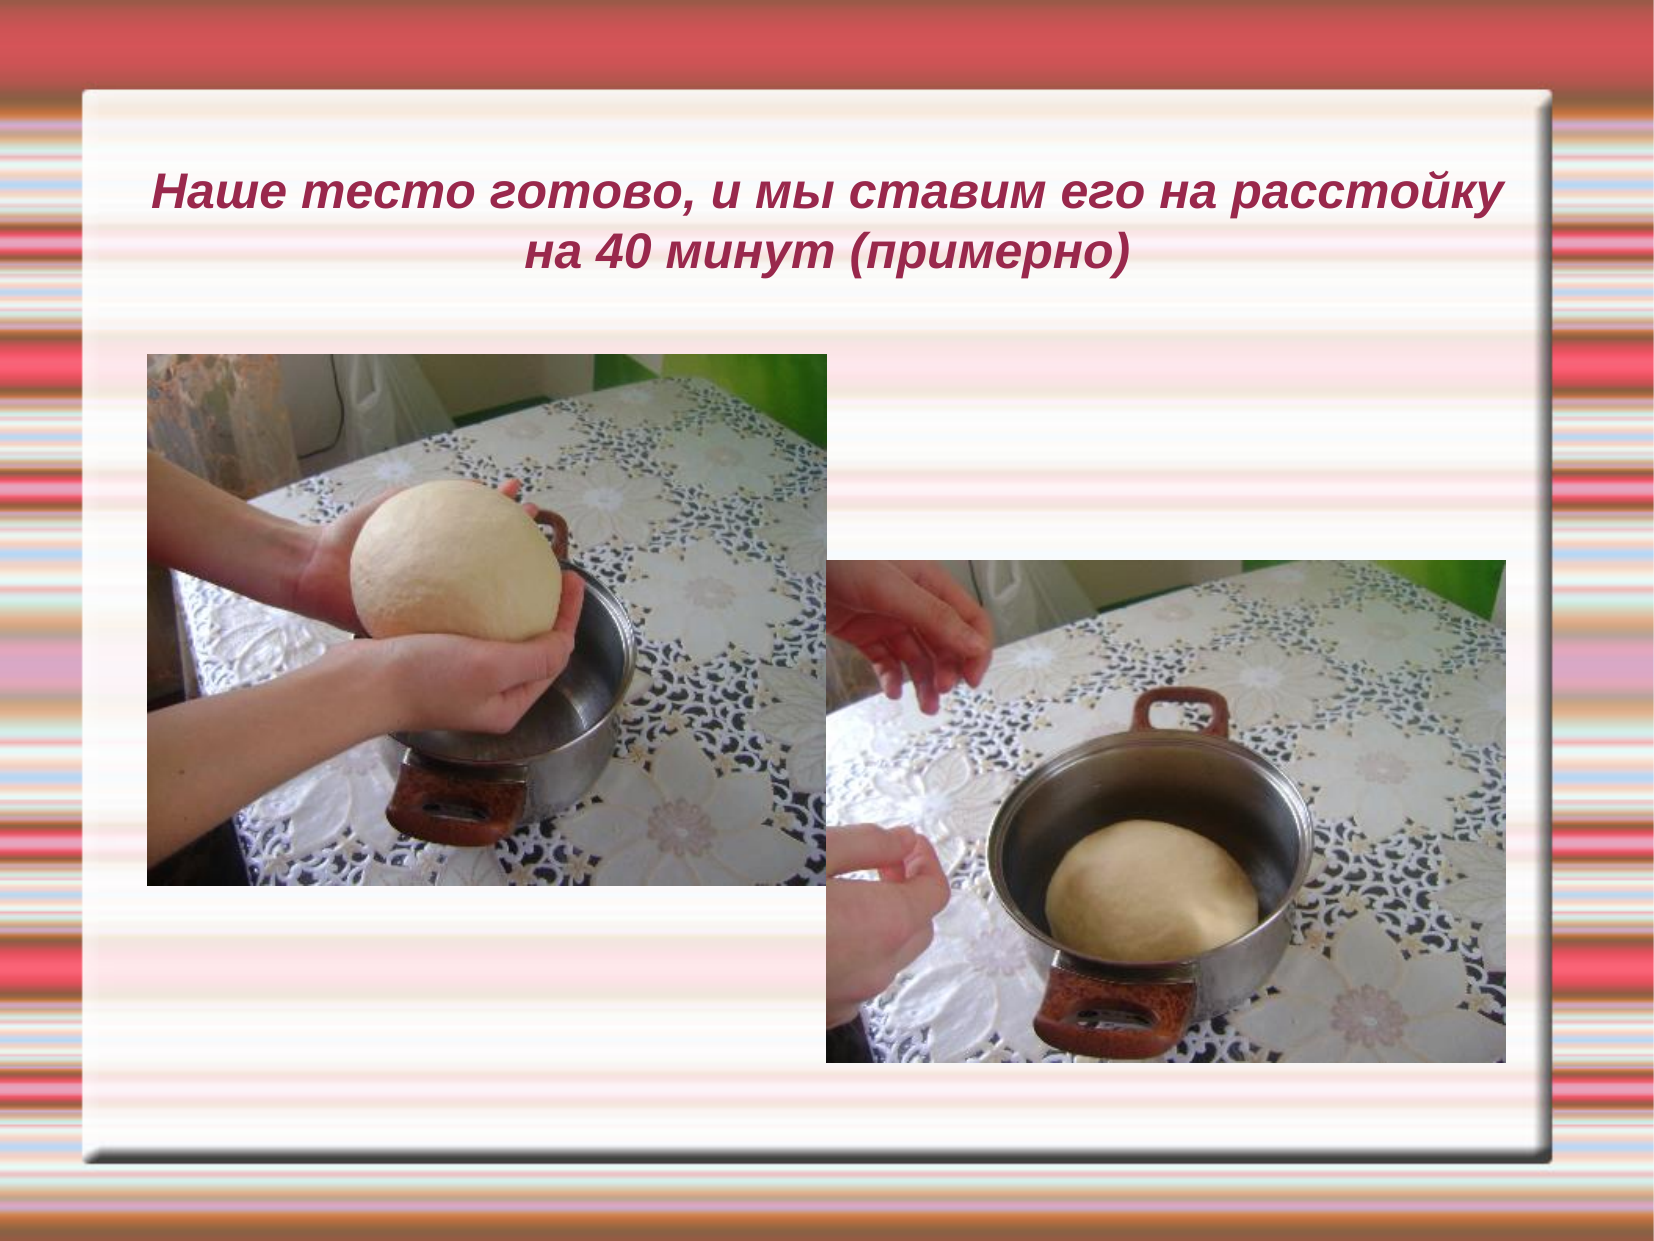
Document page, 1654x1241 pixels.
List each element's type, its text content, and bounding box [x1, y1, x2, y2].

title Наше тесто готово, и мы ставим его на расстойку на 40 минут (примерно) [121, 114, 1534, 322]
picture [147, 354, 1506, 1063]
